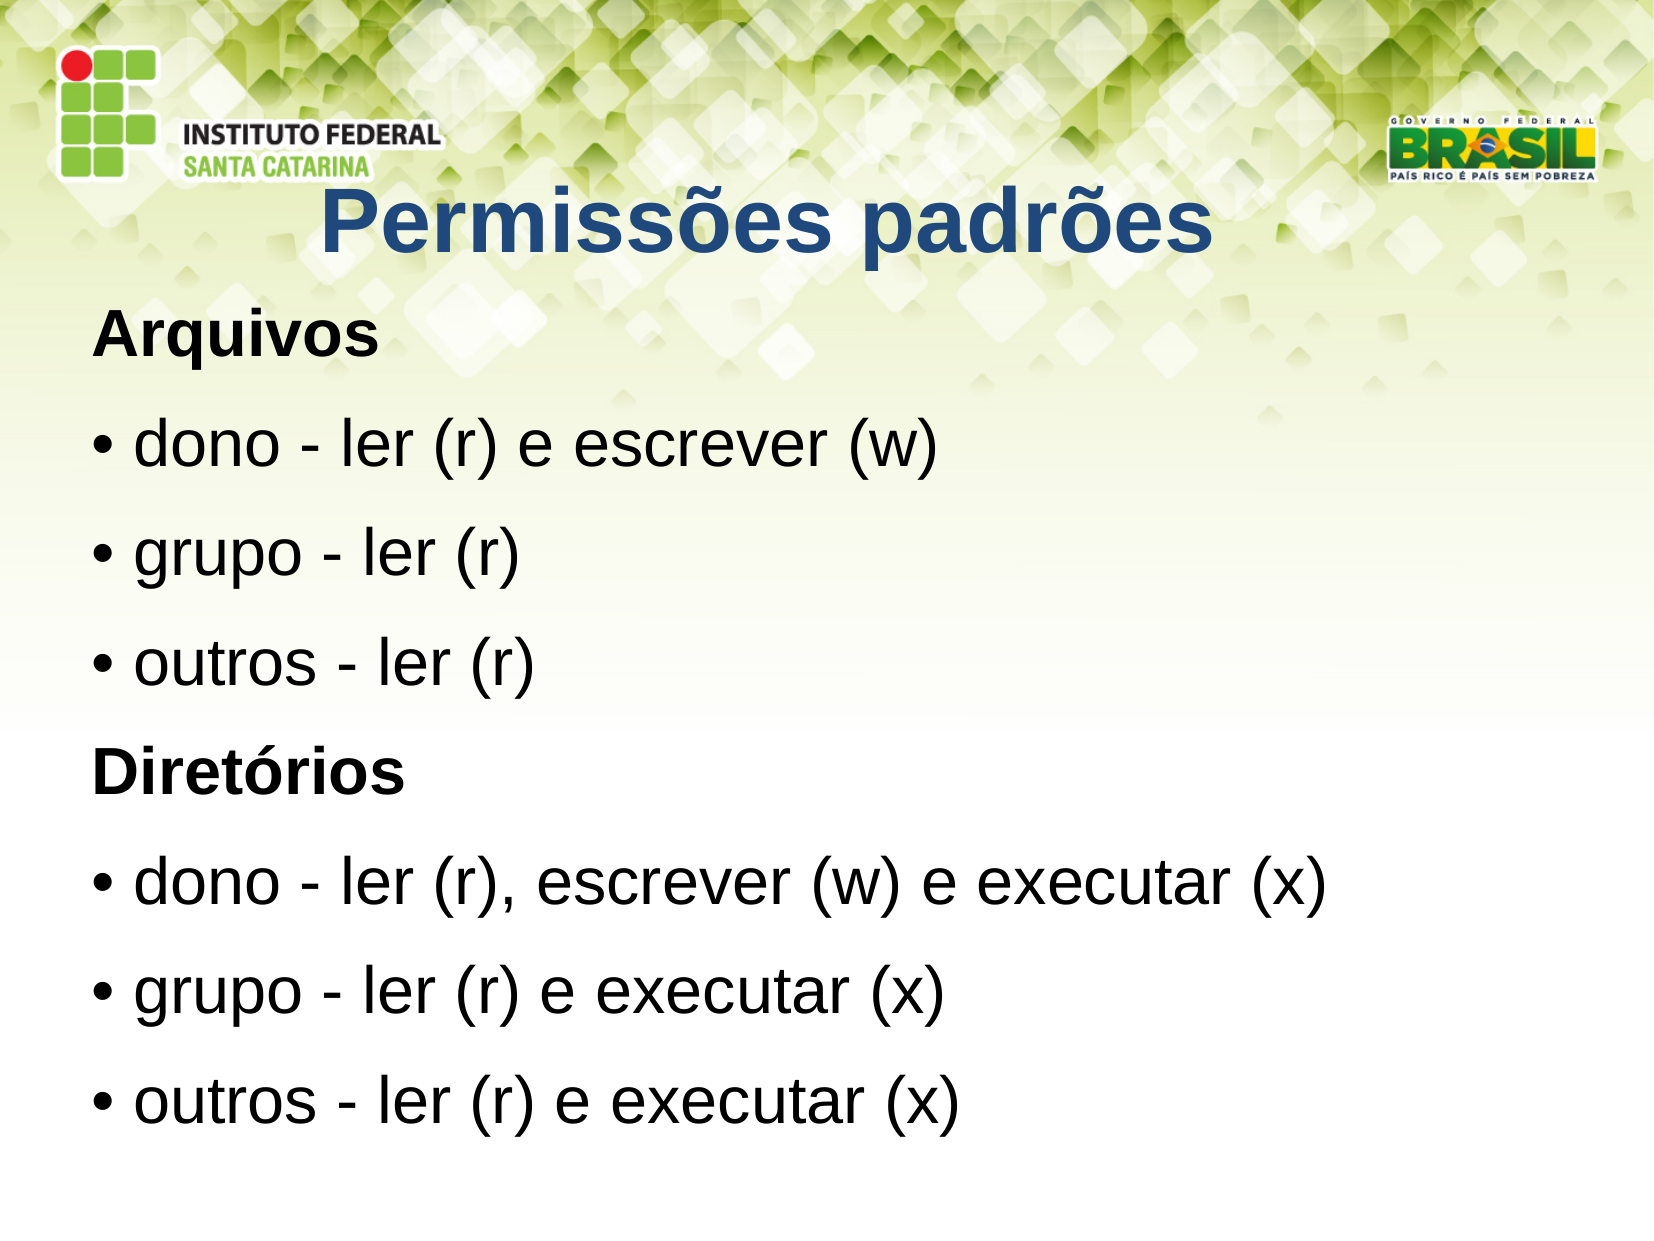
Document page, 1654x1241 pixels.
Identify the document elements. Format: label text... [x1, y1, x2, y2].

title Permissões padrões [24, 106, 1512, 326]
picture [0, 0, 1654, 1241]
list Arquivos • dono - ler (r) e escrever (w) • grupo - ler (r) • outros - ler (r) Diretórios • dono - ler (r), escrever (w) e executar (x) • grupo - ler (r) e executar (x) • outros - ler (r) e executar (x) [35, 290, 1570, 1193]
